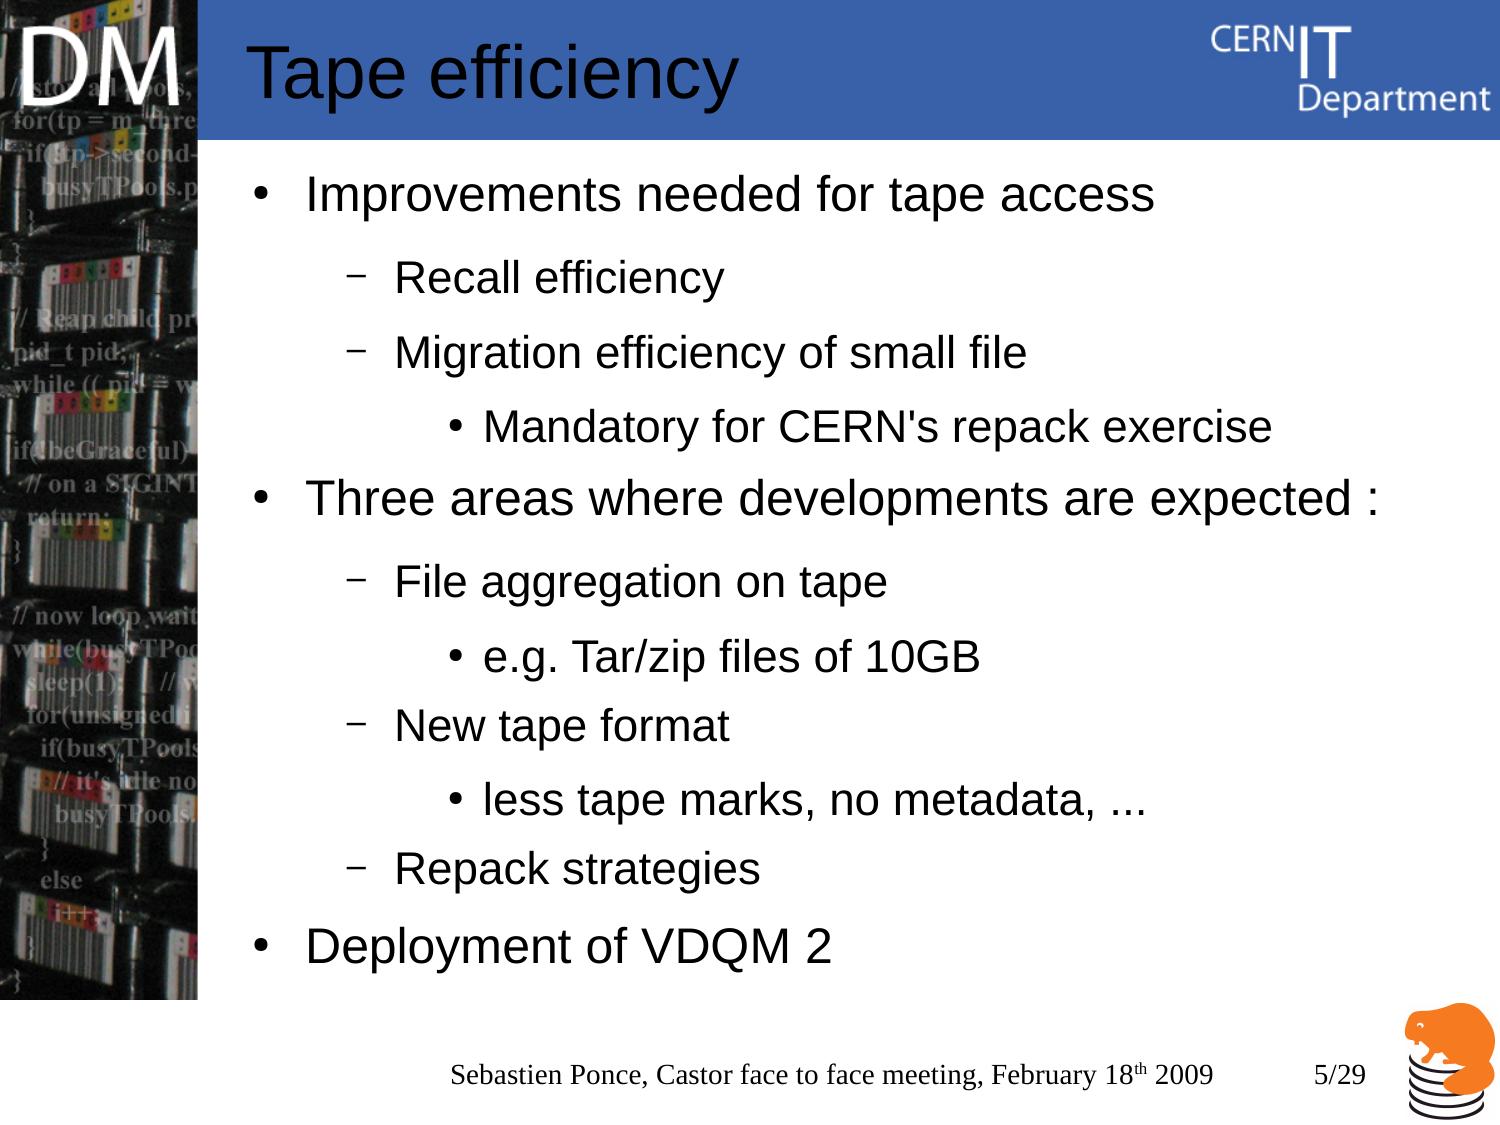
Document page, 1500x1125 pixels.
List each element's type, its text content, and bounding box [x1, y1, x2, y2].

list Improvements needed for tape access Recall efficiency Migration efficiency of small file Mandatory for CERN's repack exercise Three areas where developments are expected : File aggregation on tape e.g. Tar/zip files of 10GB New tape format less tape marks, no metadata, ... Repack strategies Deployment of VDQM 2 [201, 151, 1481, 995]
picture [1404, 1003, 1495, 1120]
picture [198, 0, 1500, 140]
title Tape efficiency [230, 0, 1181, 138]
